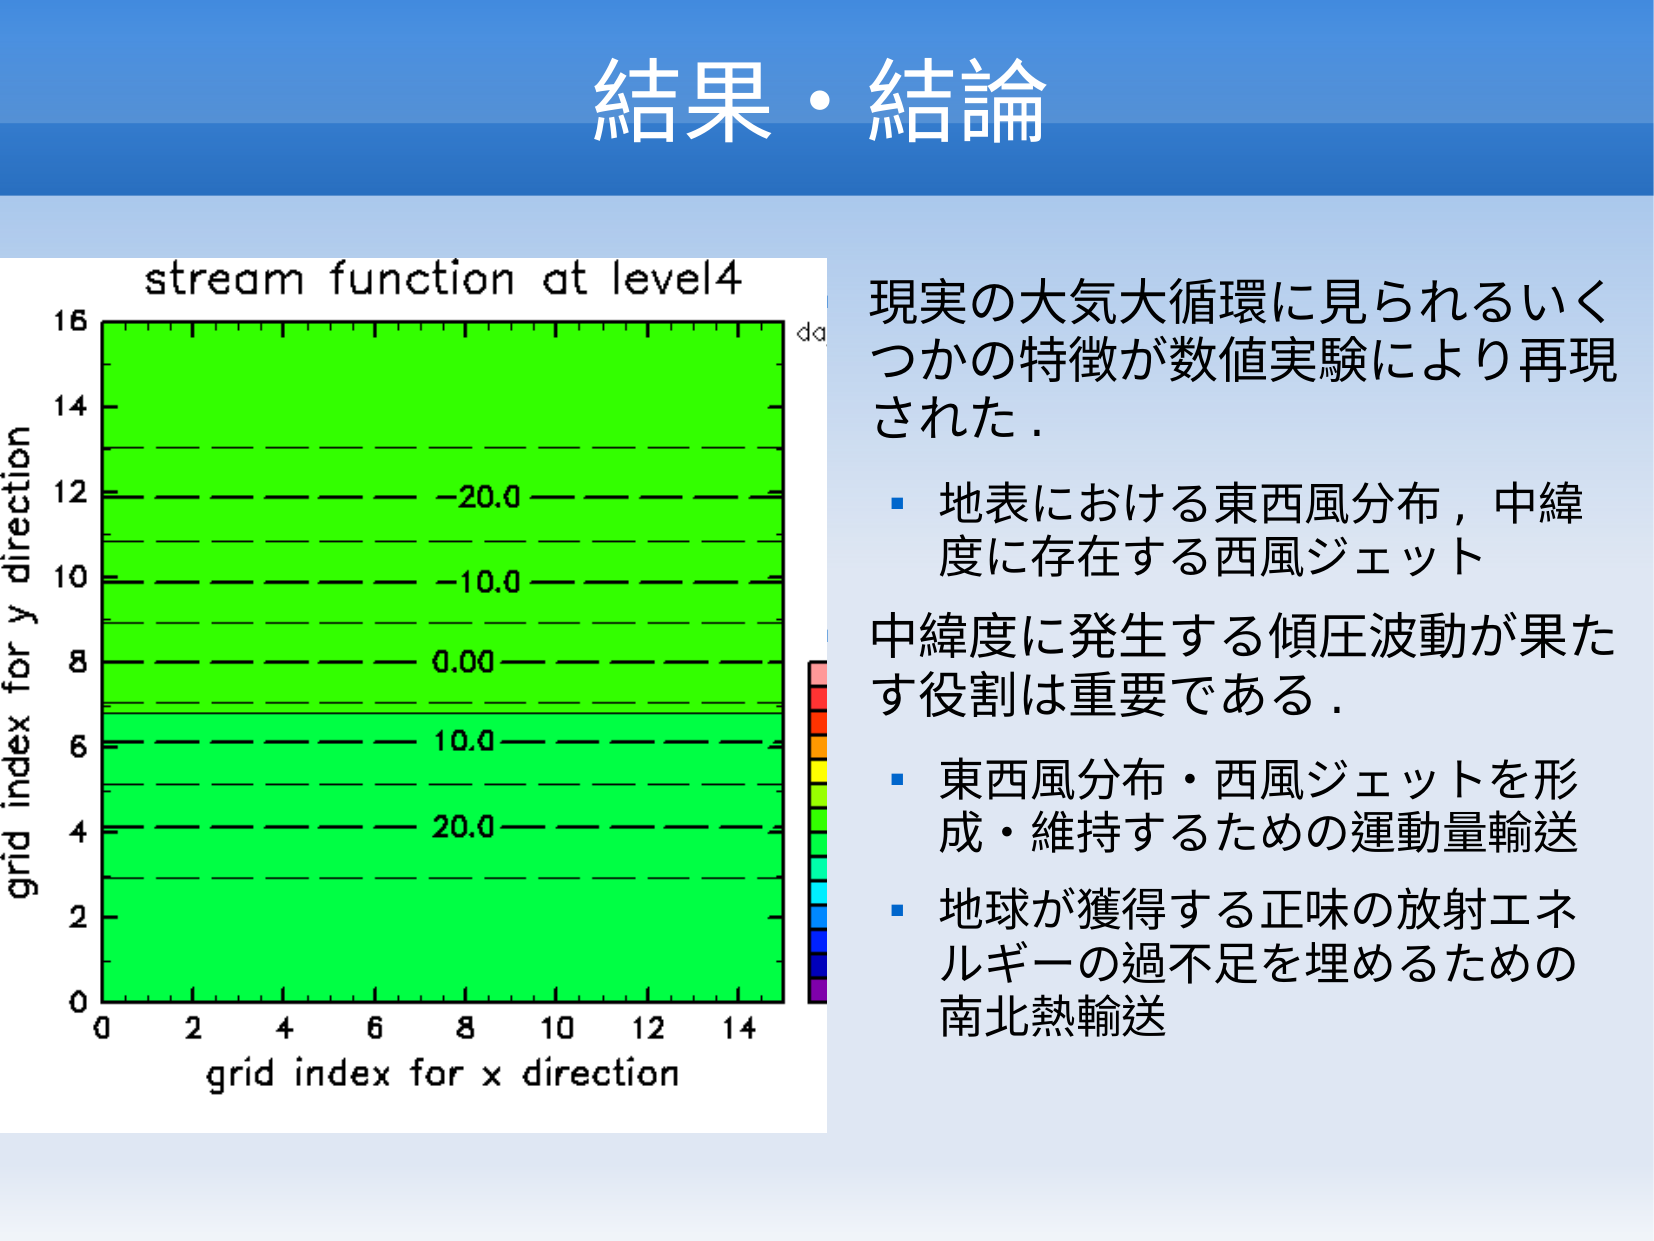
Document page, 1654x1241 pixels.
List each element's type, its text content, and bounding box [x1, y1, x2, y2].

picture [0, 0, 1654, 1241]
list 現実の大気大循環に見られるいくつかの特徴が数値実験により再現された. 地表における東西風分布, 中緯度に存在する西風ジェット 中緯度に発生する傾圧波動が果たす役割は重要である. 東西風分布・西風ジェットを形成・維持するための運動量輸送 地球が獲得する正味の放射エネルギーの過不足を埋めるための南北熱輸送 [827, 274, 1625, 1093]
title 結果・結論 [76, 0, 1565, 208]
